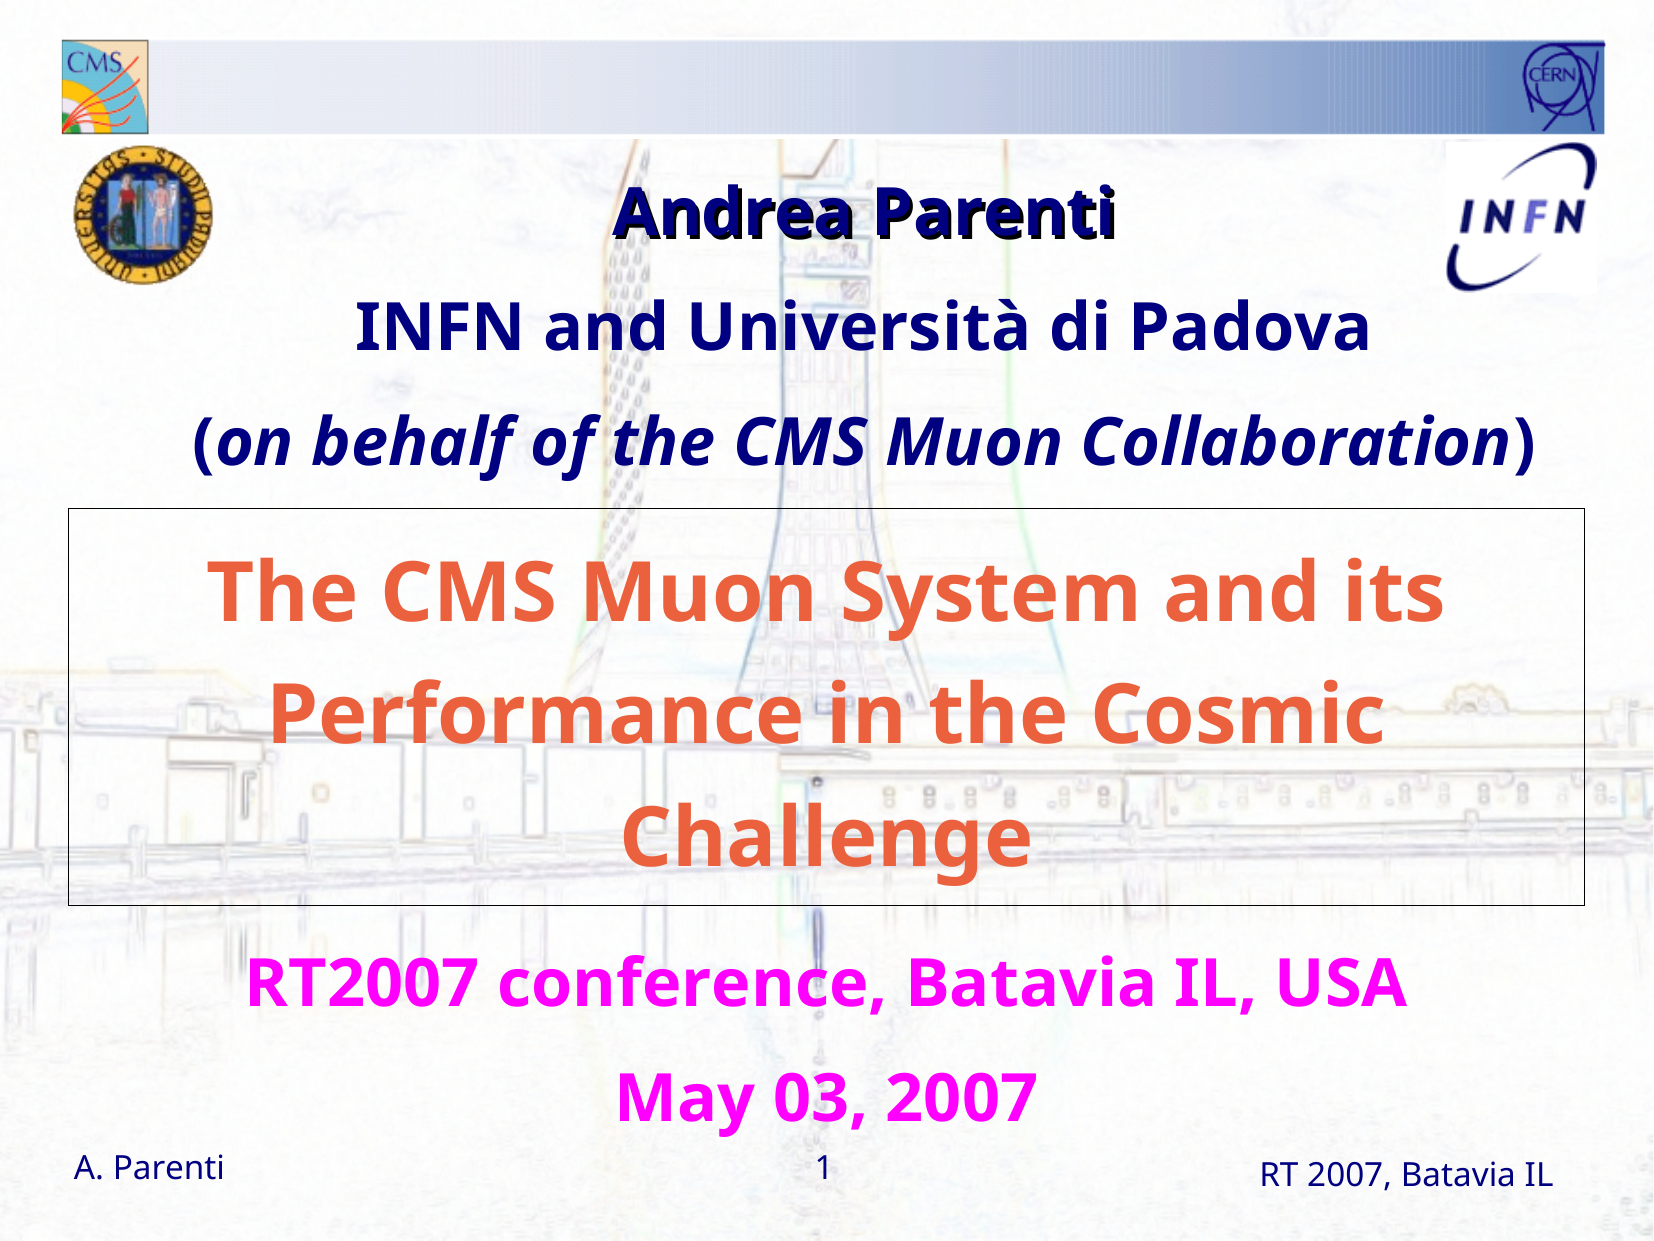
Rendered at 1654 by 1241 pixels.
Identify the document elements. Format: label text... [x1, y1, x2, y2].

text_box The CMS Muon System and its Performance in the Cosmic Challenge [68, 508, 1585, 902]
picture [0, 0, 1654, 1241]
text_box RT2007 conference, Batavia IL, USA May 03, 2007 [68, 902, 1585, 1167]
subtitle Andrea Parenti INFN and Università di Padova (on behalf of the CMS Muon Collaboration) [68, 139, 1585, 503]
